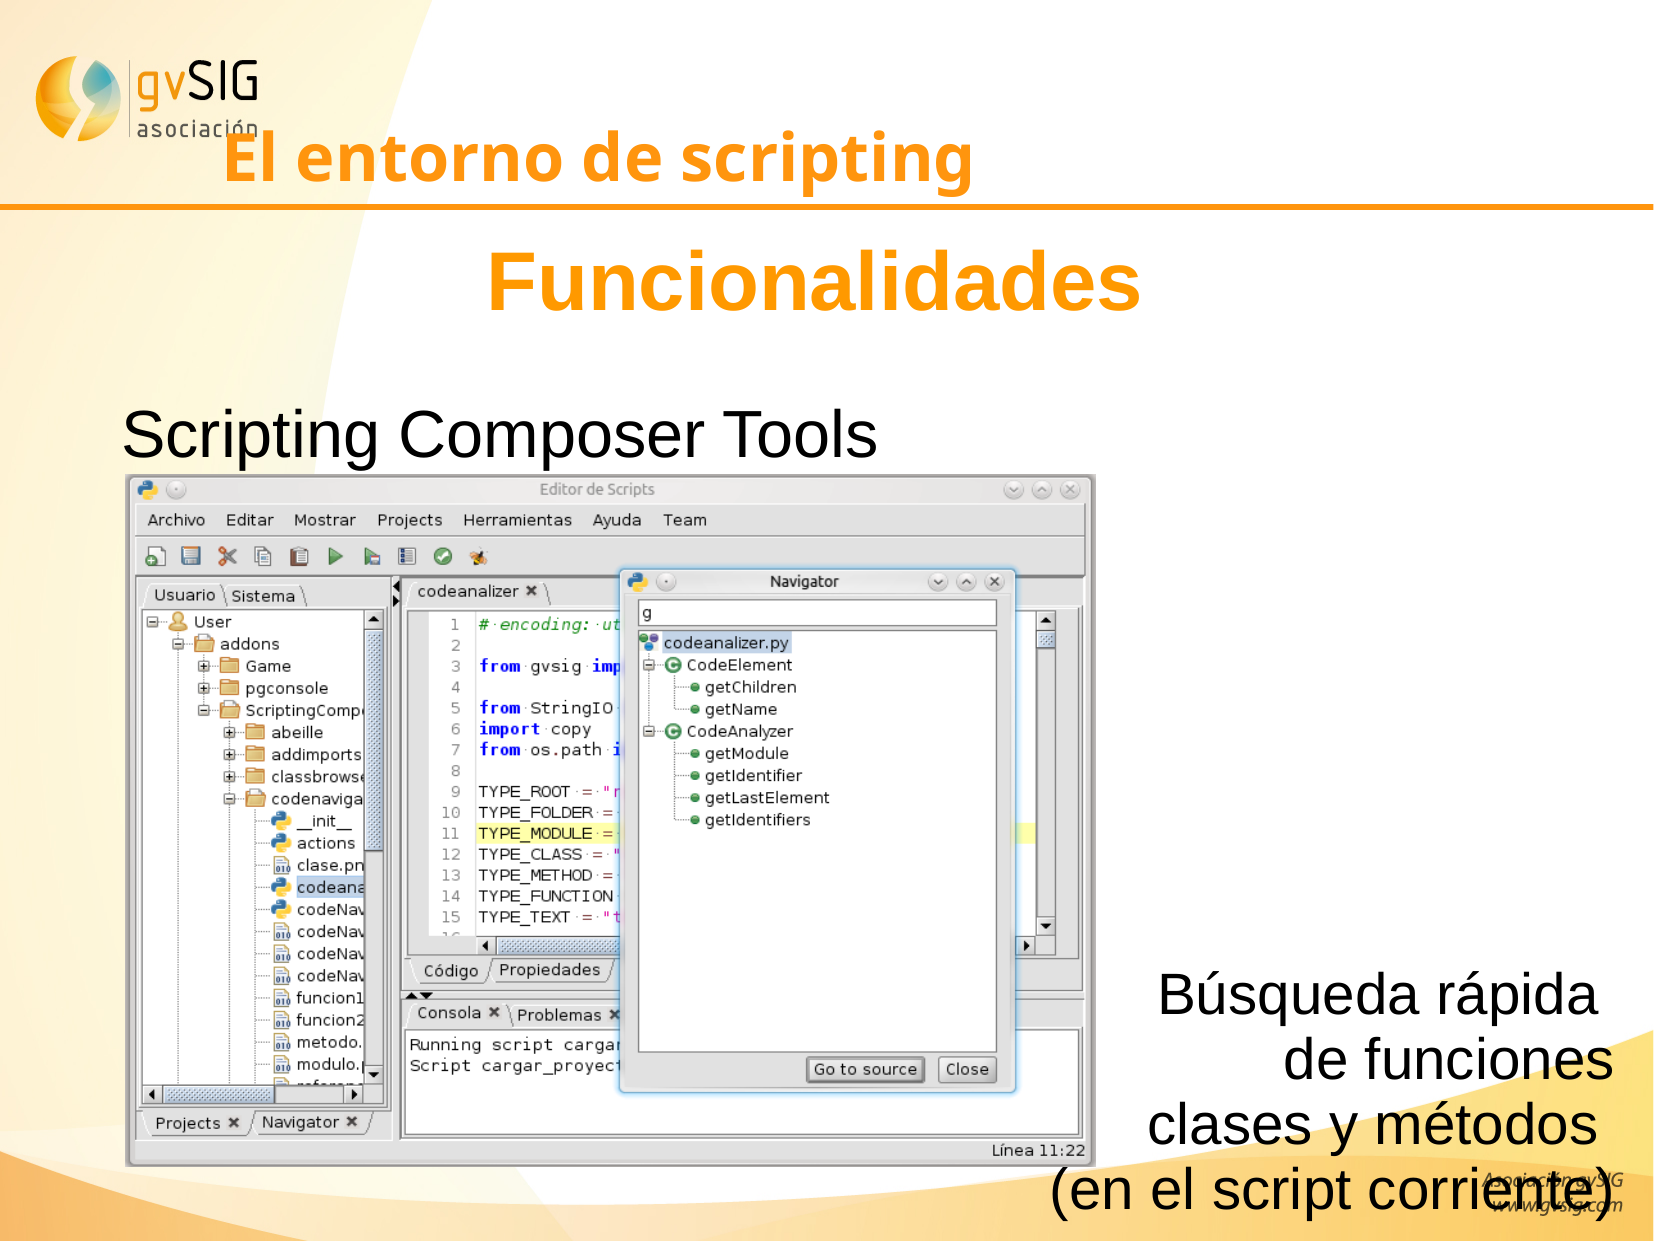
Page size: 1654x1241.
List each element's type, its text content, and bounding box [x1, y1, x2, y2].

picture [0, 210, 1654, 1241]
title El entorno de scripting [0, 0, 1654, 207]
text_box Funcionalidades [23, 228, 1607, 337]
text_box Scripting Composer Tools Búsqueda rápida de funciones clases y métodos (en el script corriente) [106, 389, 1630, 1231]
